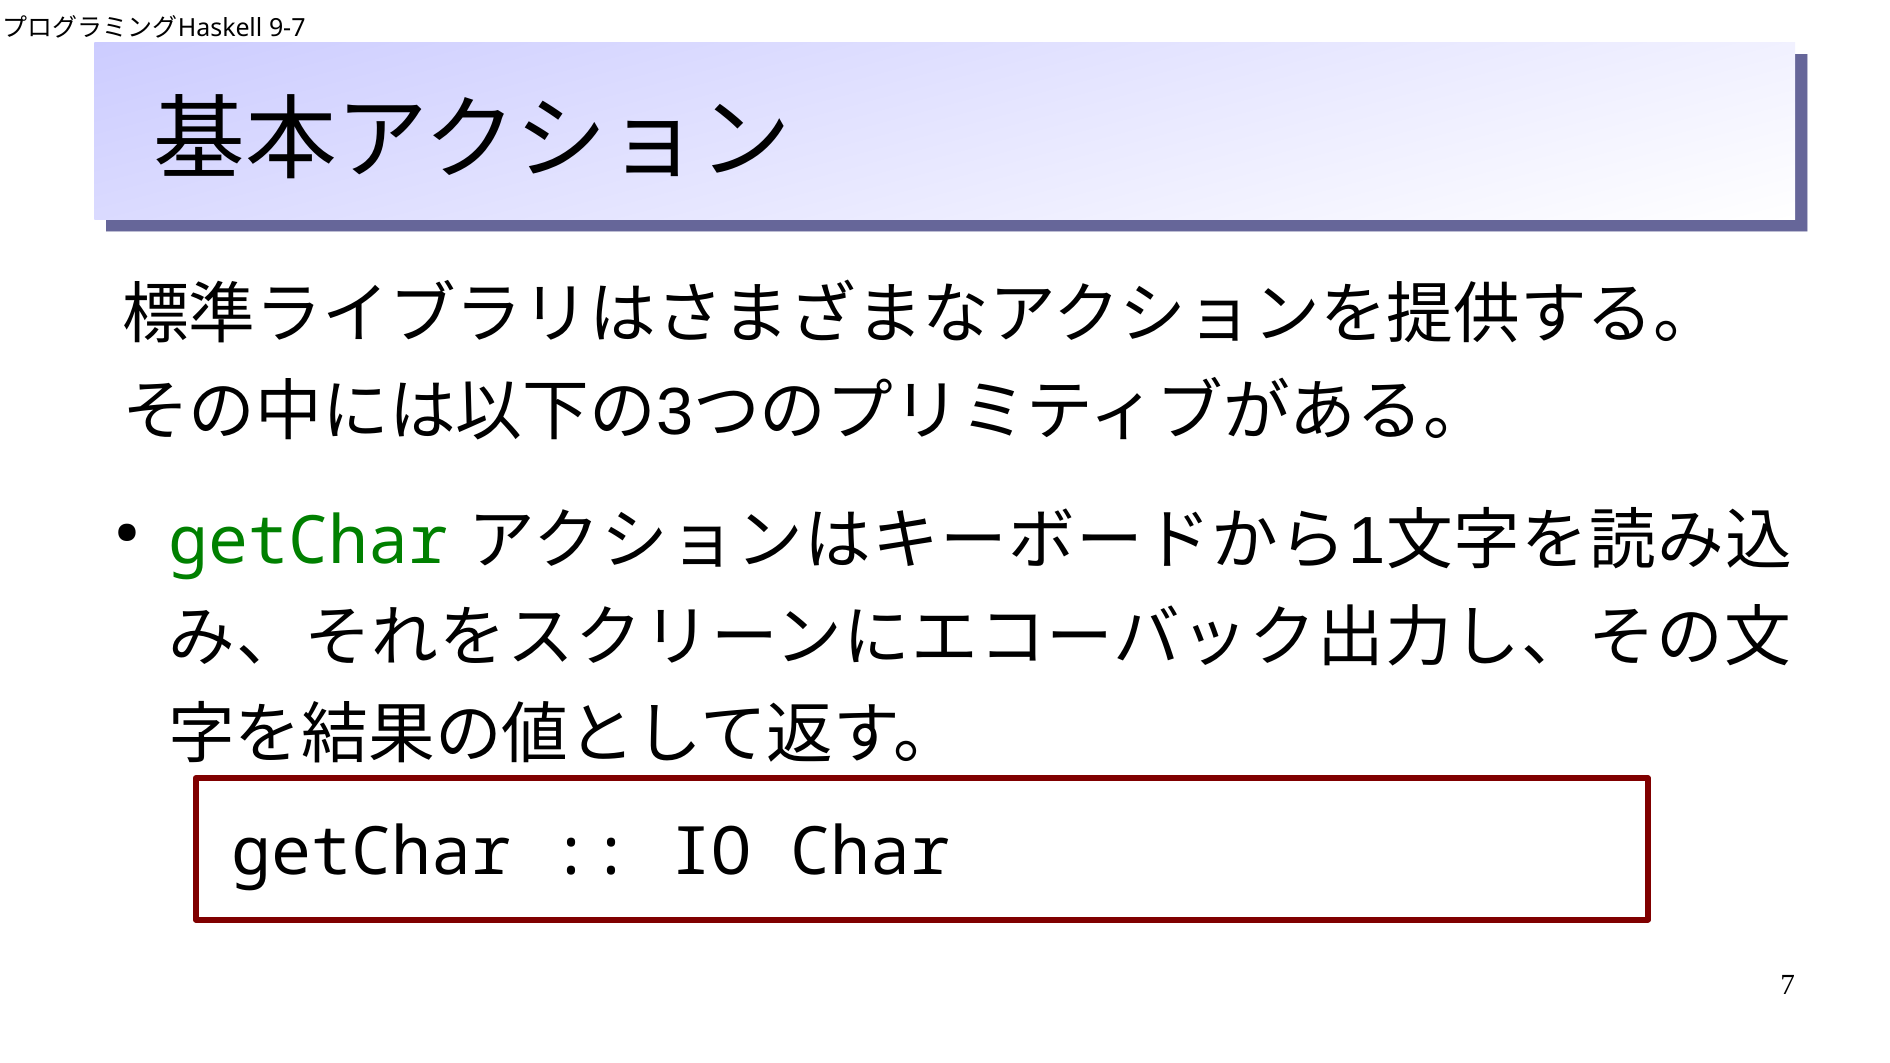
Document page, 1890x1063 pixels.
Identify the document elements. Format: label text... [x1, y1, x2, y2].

text_box 標準ライブラリはさまざまなアクションを提供する。 その中には以下の3つのプリミティブがある。 [107, 252, 1763, 436]
title 基本アクション [94, 42, 1796, 220]
list getChar アクションはキーボードから1文字を読み込み、それをスクリーンにエコーバック出力し、その文字を結果の値として返す。 [94, 483, 1796, 713]
text_box getChar :: IO Char [195, 778, 1648, 920]
